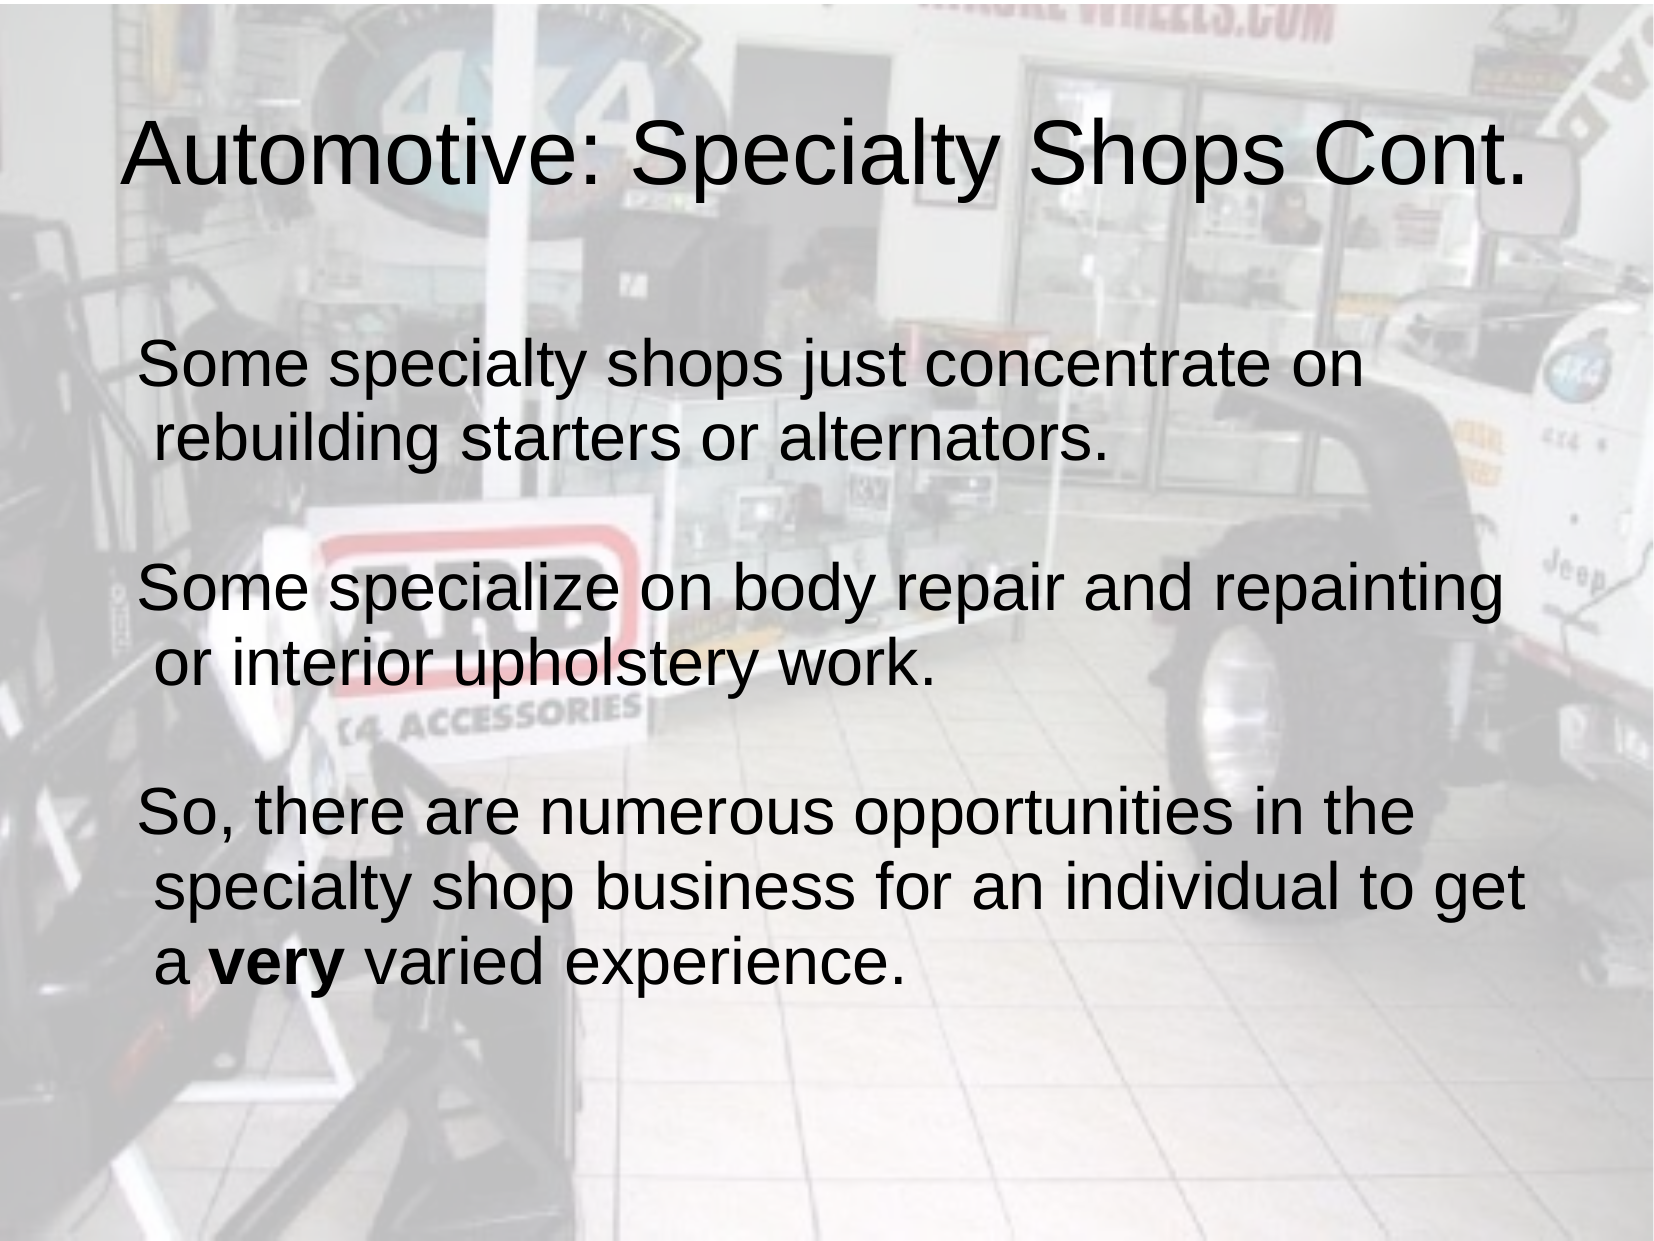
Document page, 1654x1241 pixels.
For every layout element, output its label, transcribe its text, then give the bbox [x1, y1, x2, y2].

subtitle Some specialty shops just concentrate on rebuilding starters or alternators. Some specialize on body repair and repainting or interior upholstery work. So, there are numerous opportunities in the specialty shop business for an individual to get a very varied experience. [82, 290, 1571, 1109]
title Automotive: Specialty Shops Cont. [82, 49, 1571, 257]
picture [0, 4, 1654, 1241]
